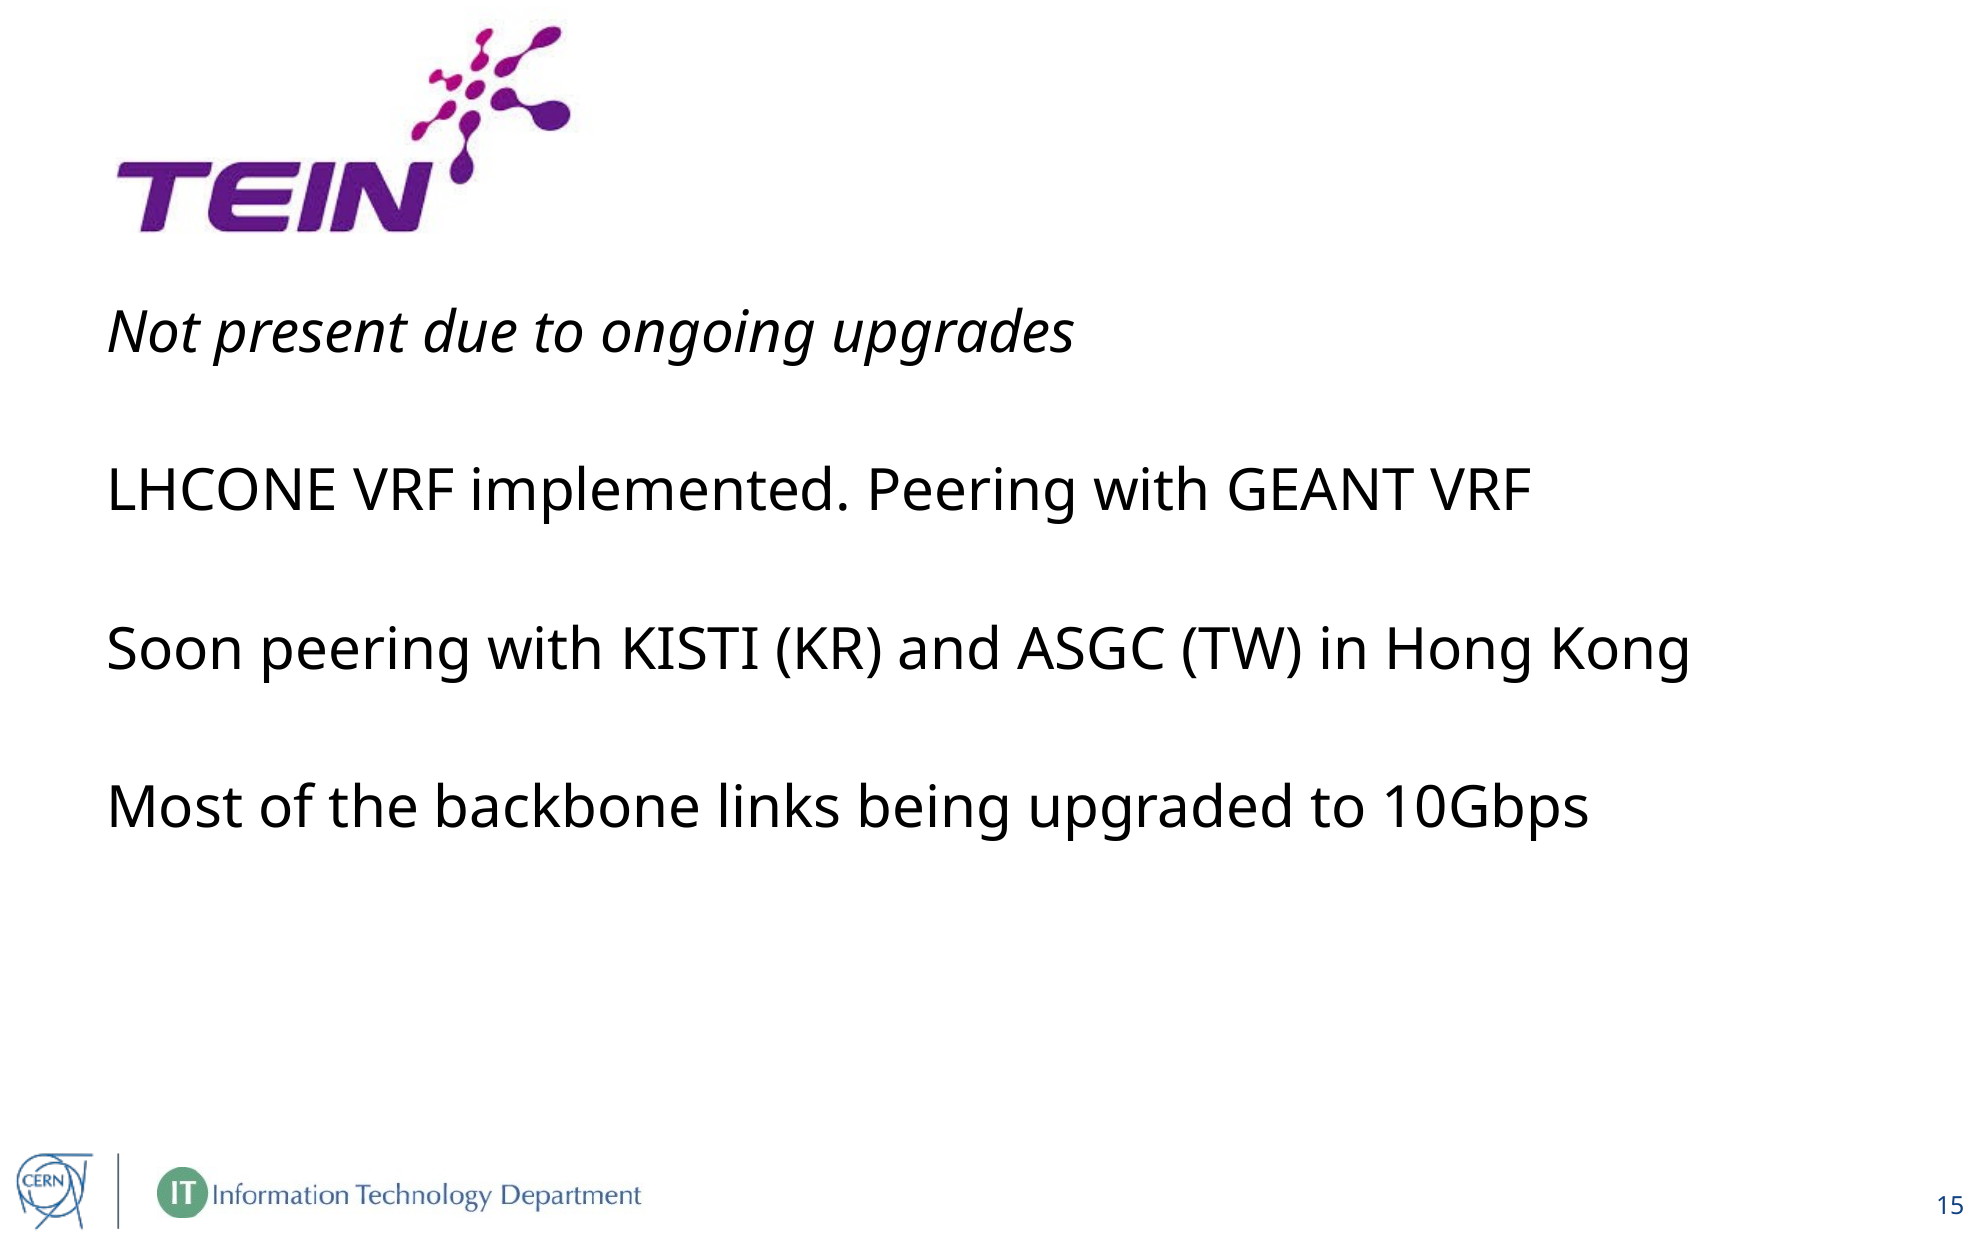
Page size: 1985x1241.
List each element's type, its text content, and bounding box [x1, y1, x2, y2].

text_box Not present due to ongoing upgrades LHCONE VRF implemented. Peering with GEANT VRF Soon peering with KISTI (KR) and ASGC (TW) in Hong Kong Most of the backbone links being upgraded to 10Gbps [91, 203, 1921, 1241]
picture [16, 1188, 64, 1236]
picture [91, 7, 597, 252]
picture [38, 1207, 55, 1215]
picture [51, 1200, 64, 1215]
picture [19, 1188, 64, 1207]
